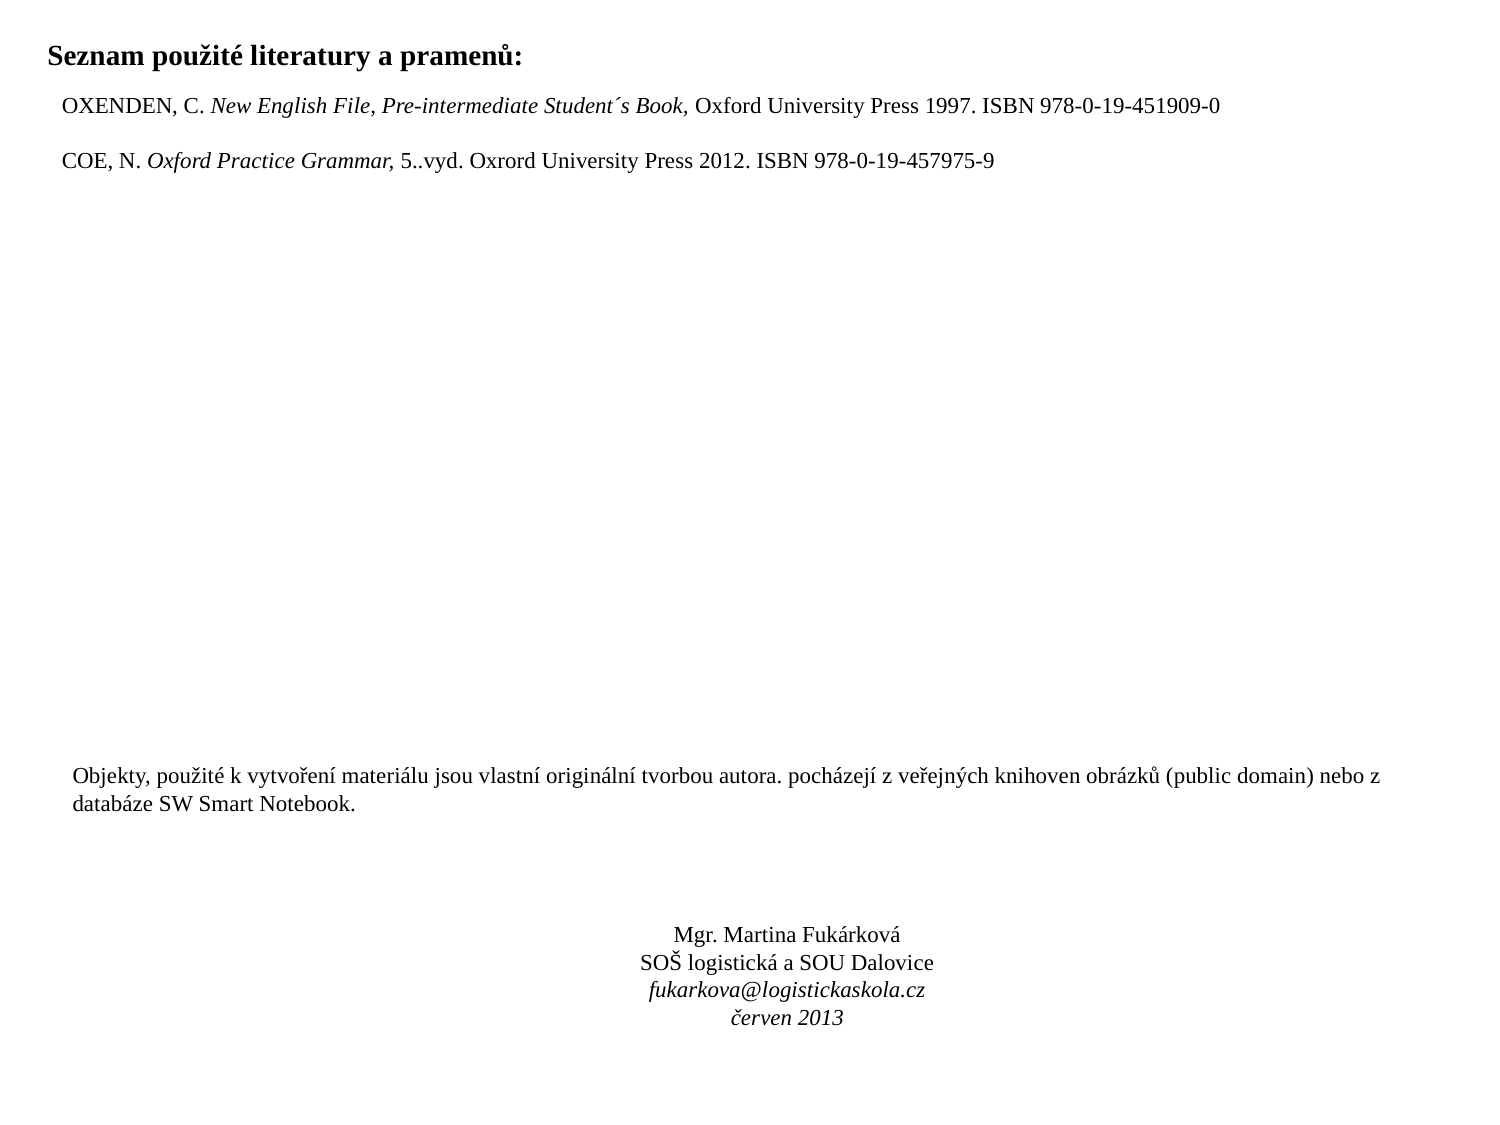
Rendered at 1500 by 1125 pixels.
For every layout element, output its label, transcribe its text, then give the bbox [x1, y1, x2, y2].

text_box Mgr. Martina Fukárková SOŠ logistická a SOU Dalovice fukarkova@logistickaskola.cz červen 2013 [494, 913, 1080, 1041]
text_box Seznam použité literatury a pramenů: [33, 29, 762, 79]
text_box Objekty, použité k vytvoření materiálu jsou vlastní originální tvorbou autora. pocházejí z veřejných knihoven obrázků (public domain) nebo z databáze SW Smart Notebook. [58, 753, 1442, 823]
text_box OXENDEN, C. New English File, Pre-intermediate Student´s Book, Oxford University Press 1997. ISBN 978-0-19-451909-0 COE, N. Oxford Practice Grammar, 5..vyd. Oxrord University Press 2012. ISBN 978-0-19-457975-9 [48, 84, 1306, 265]
